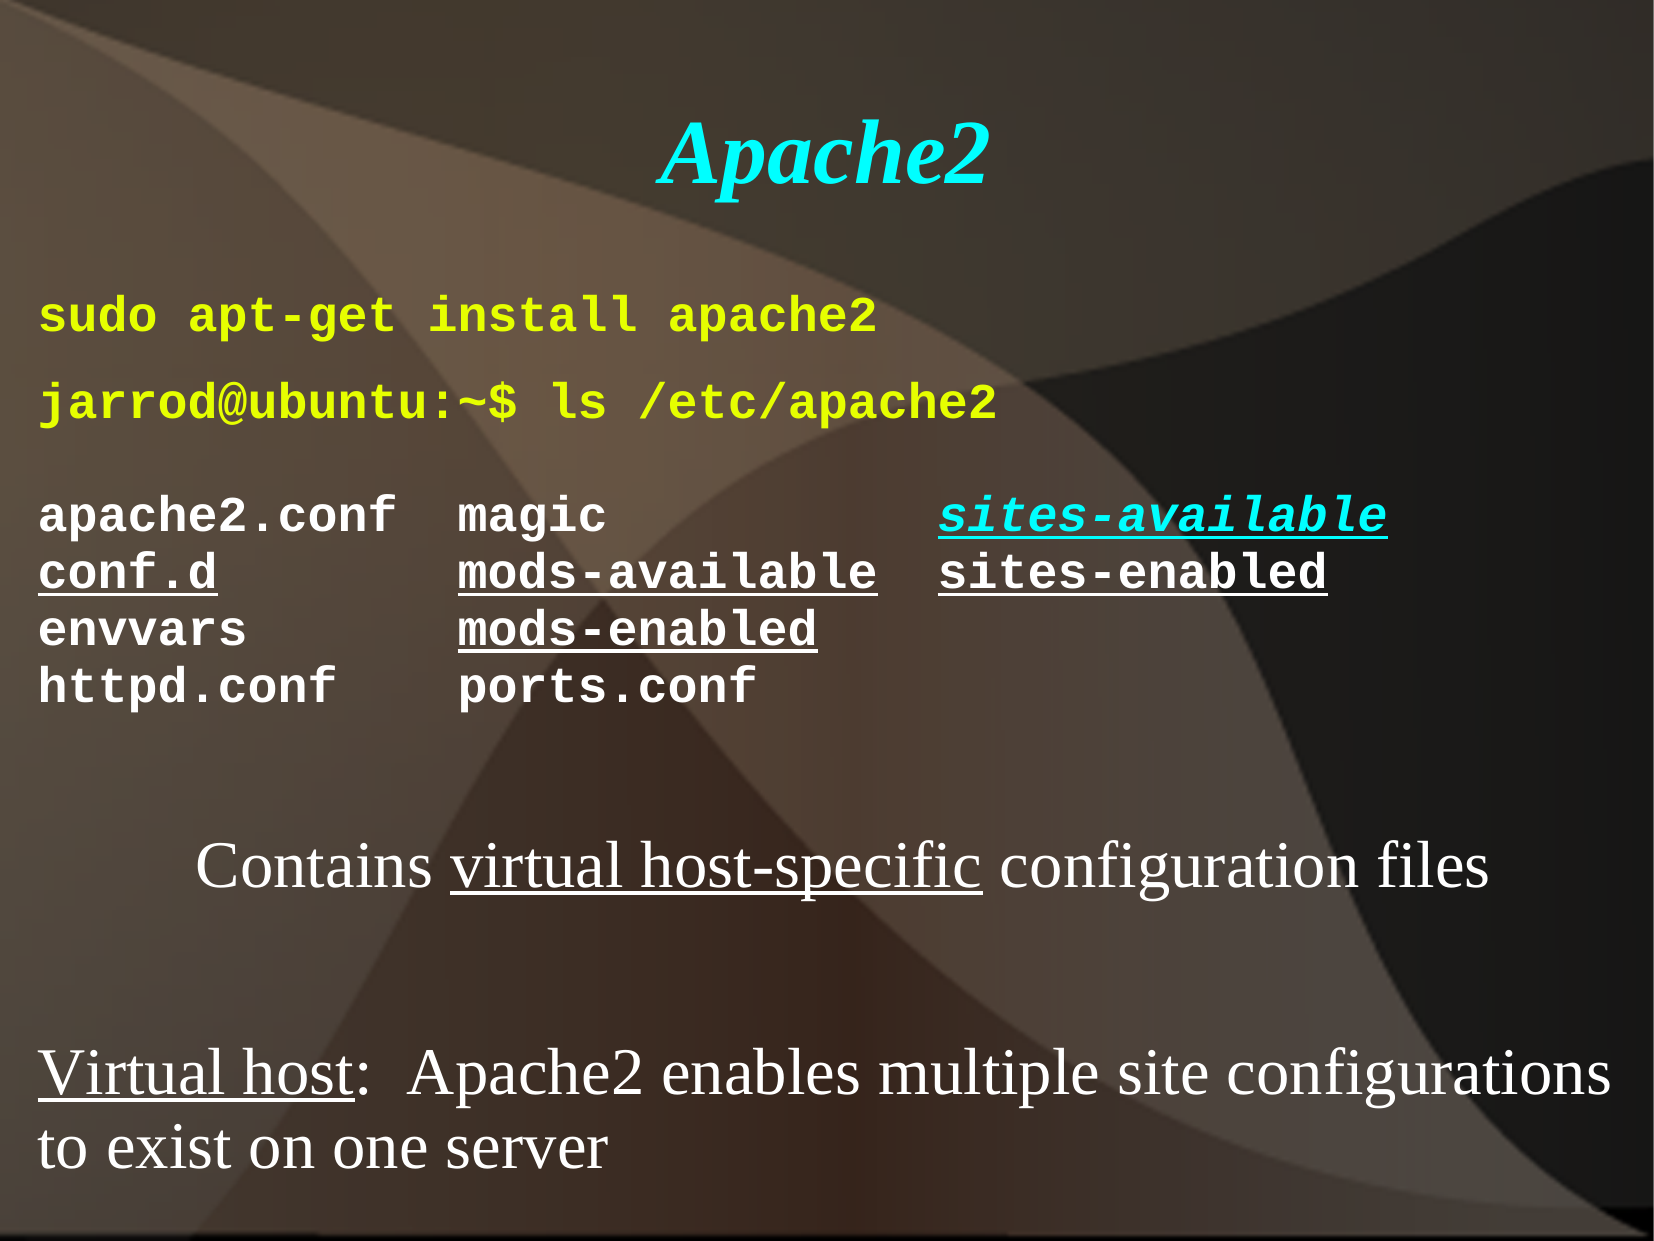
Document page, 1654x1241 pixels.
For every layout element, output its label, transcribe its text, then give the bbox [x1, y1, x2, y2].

list sudo apt-get install apache2 jarrod@ubuntu:~$ ls /etc/apache2 apache2.conf magic sites-available conf.d mods-available sites-enabled envvars mods-enabled httpd.conf ports.conf Contains virtual host-specific configuration files Virtual host: Apache2 enables multiple site configurations to exist on one server [37, 290, 1651, 1184]
title Apache2 [82, 56, 1571, 250]
picture [0, 0, 1654, 1241]
